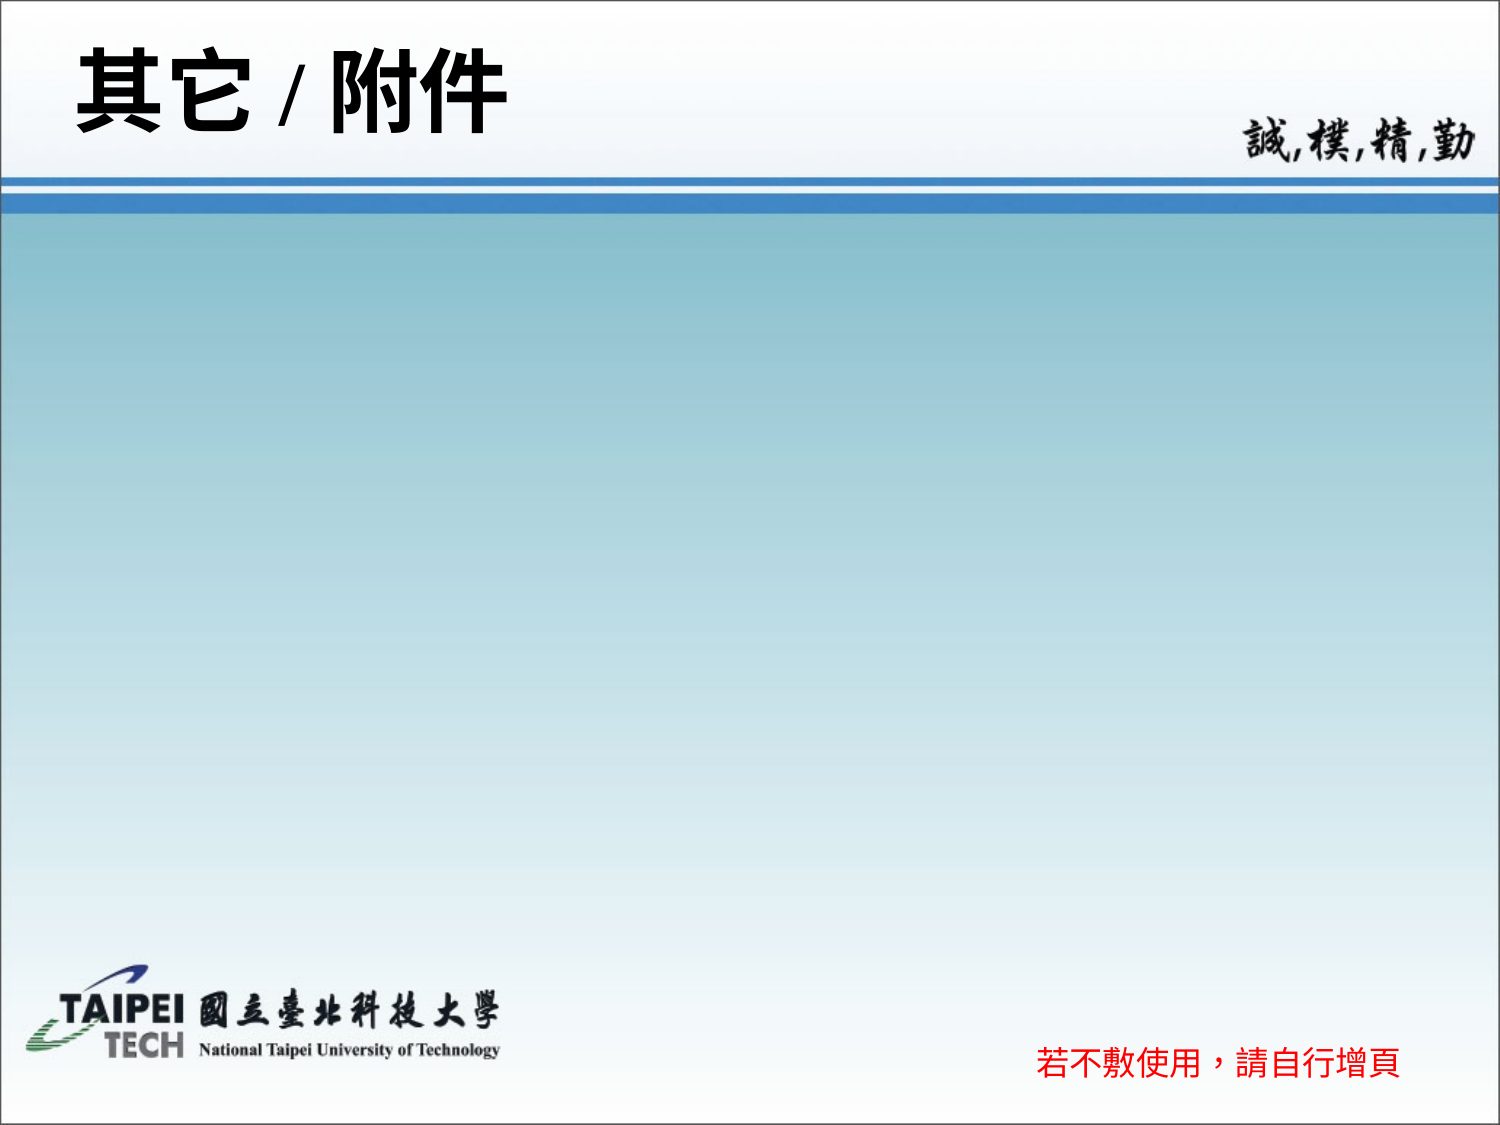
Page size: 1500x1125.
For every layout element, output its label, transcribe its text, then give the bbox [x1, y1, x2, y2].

title 其它/附件 [59, 0, 1182, 178]
text_box 若不敷使用，請自行增頁 [1021, 1034, 1471, 1090]
picture [0, 0, 1500, 1125]
